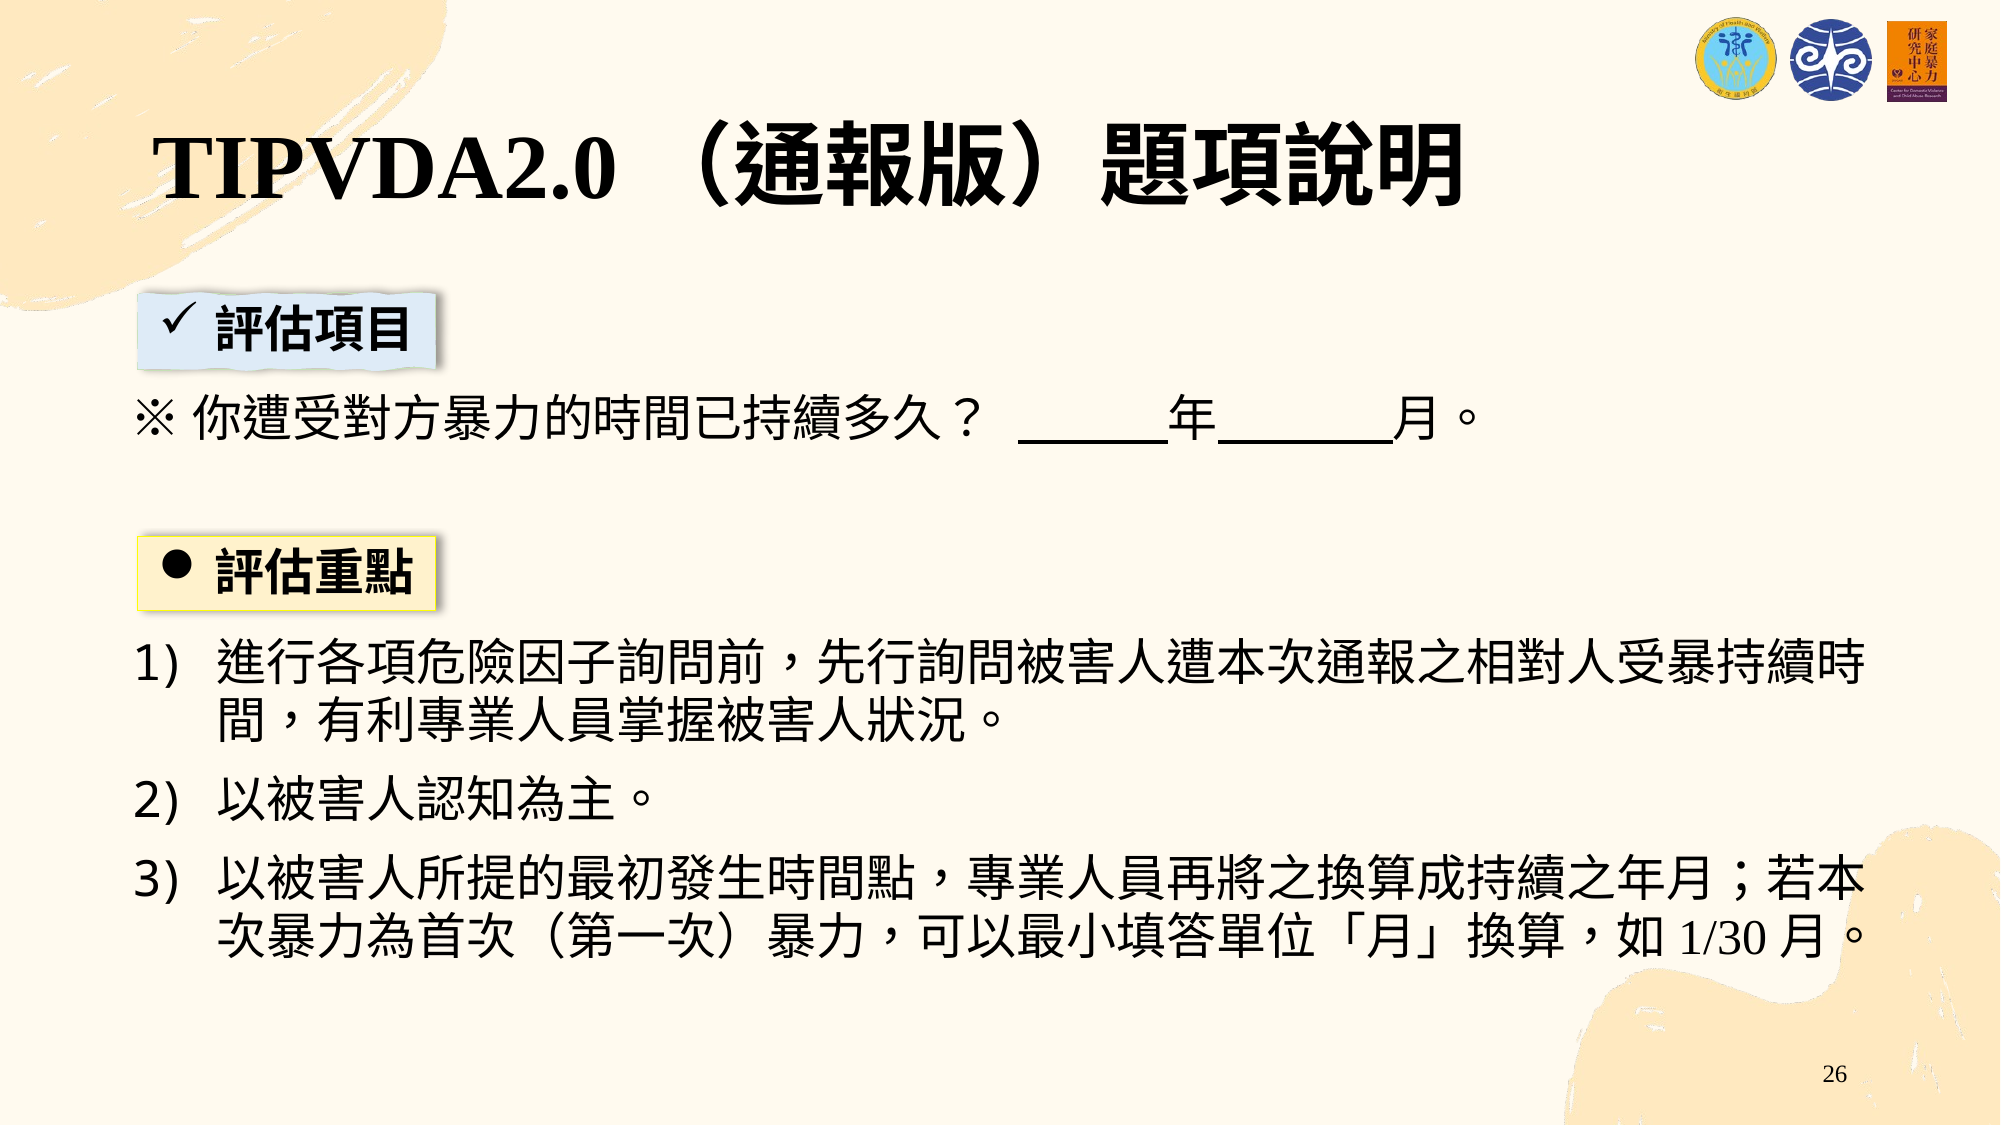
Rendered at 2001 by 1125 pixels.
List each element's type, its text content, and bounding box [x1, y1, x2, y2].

text_box 進行各項危險因子詢問前，先行詢問被害人遭本次通報之相對人受暴持續時間，有利專業人員掌握被害人狀況。 以被害人認知為主。 以被害人所提的最初發生時間點，專業人員再將之換算成持續之年月；若本次暴力為首次（第一次）暴力，可以最小填答單位「月」換算，如1/30月。 [117, 624, 1884, 951]
title TIPVDA2.0（通報版）題項說明 [137, 59, 1863, 278]
list 評估重點 [137, 536, 436, 611]
picture [1695, 17, 1947, 102]
picture [1462, 799, 2001, 1125]
text_box ※你遭受對方暴力的時間已持續多久？ 年 月。 [116, 385, 1863, 526]
text_box 評估項目 [137, 292, 436, 371]
picture [0, 0, 485, 354]
